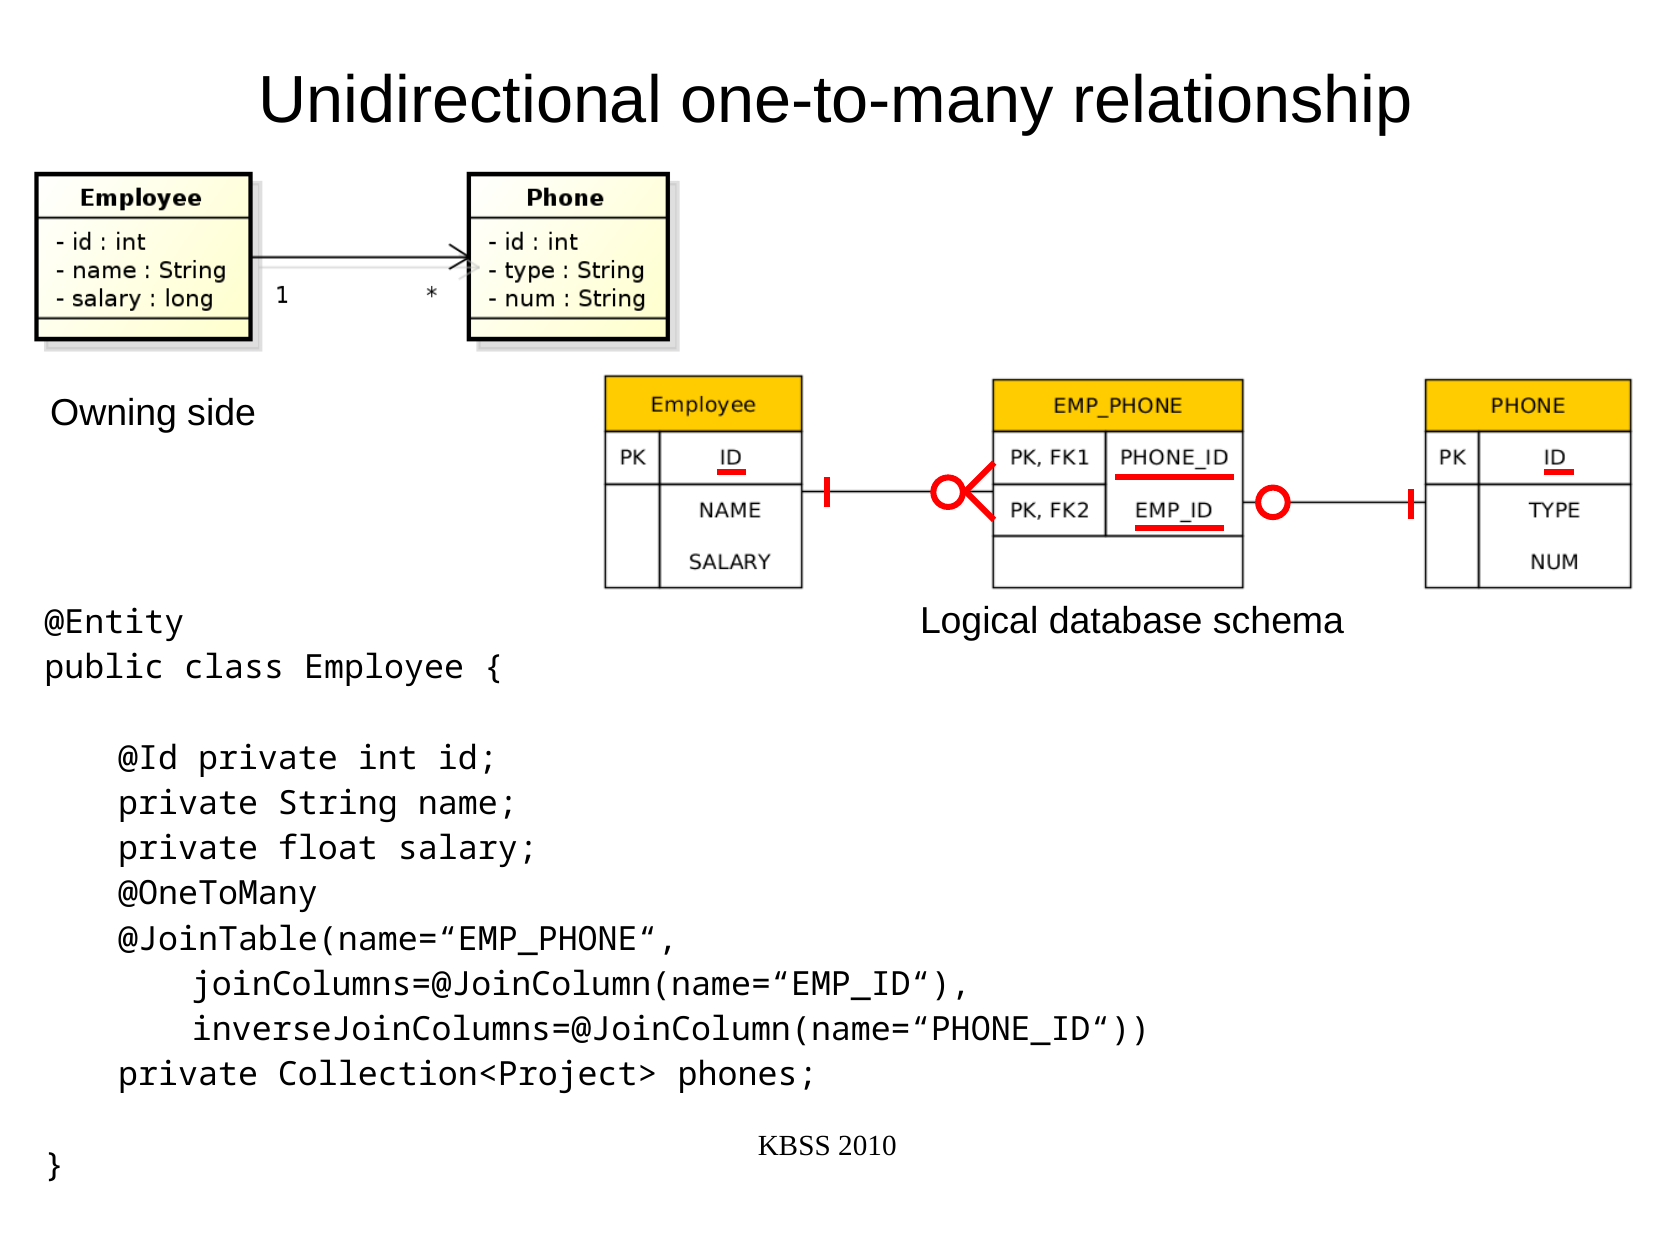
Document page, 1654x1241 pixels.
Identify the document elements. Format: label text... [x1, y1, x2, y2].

text_box @Entity public class Employee { @Id private int id; private String name; private float salary; @OneToMany @JoinTable(name=“EMP_PHONE“, joinColumns=@JoinColumn(name=“EMP_ID“), inverseJoinColumns=@JoinColumn(name=“PHONE_ID“)) private Collection<Project> phones; } [29, 590, 1063, 1185]
picture [29, 164, 1650, 604]
text_box [1258, 487, 1288, 518]
text_box Owning side [35, 383, 272, 443]
title Unidirectional one-to-many relationship [82, 3, 1571, 196]
text_box [933, 477, 963, 507]
text_box Logical database schema [1063, 591, 1361, 649]
